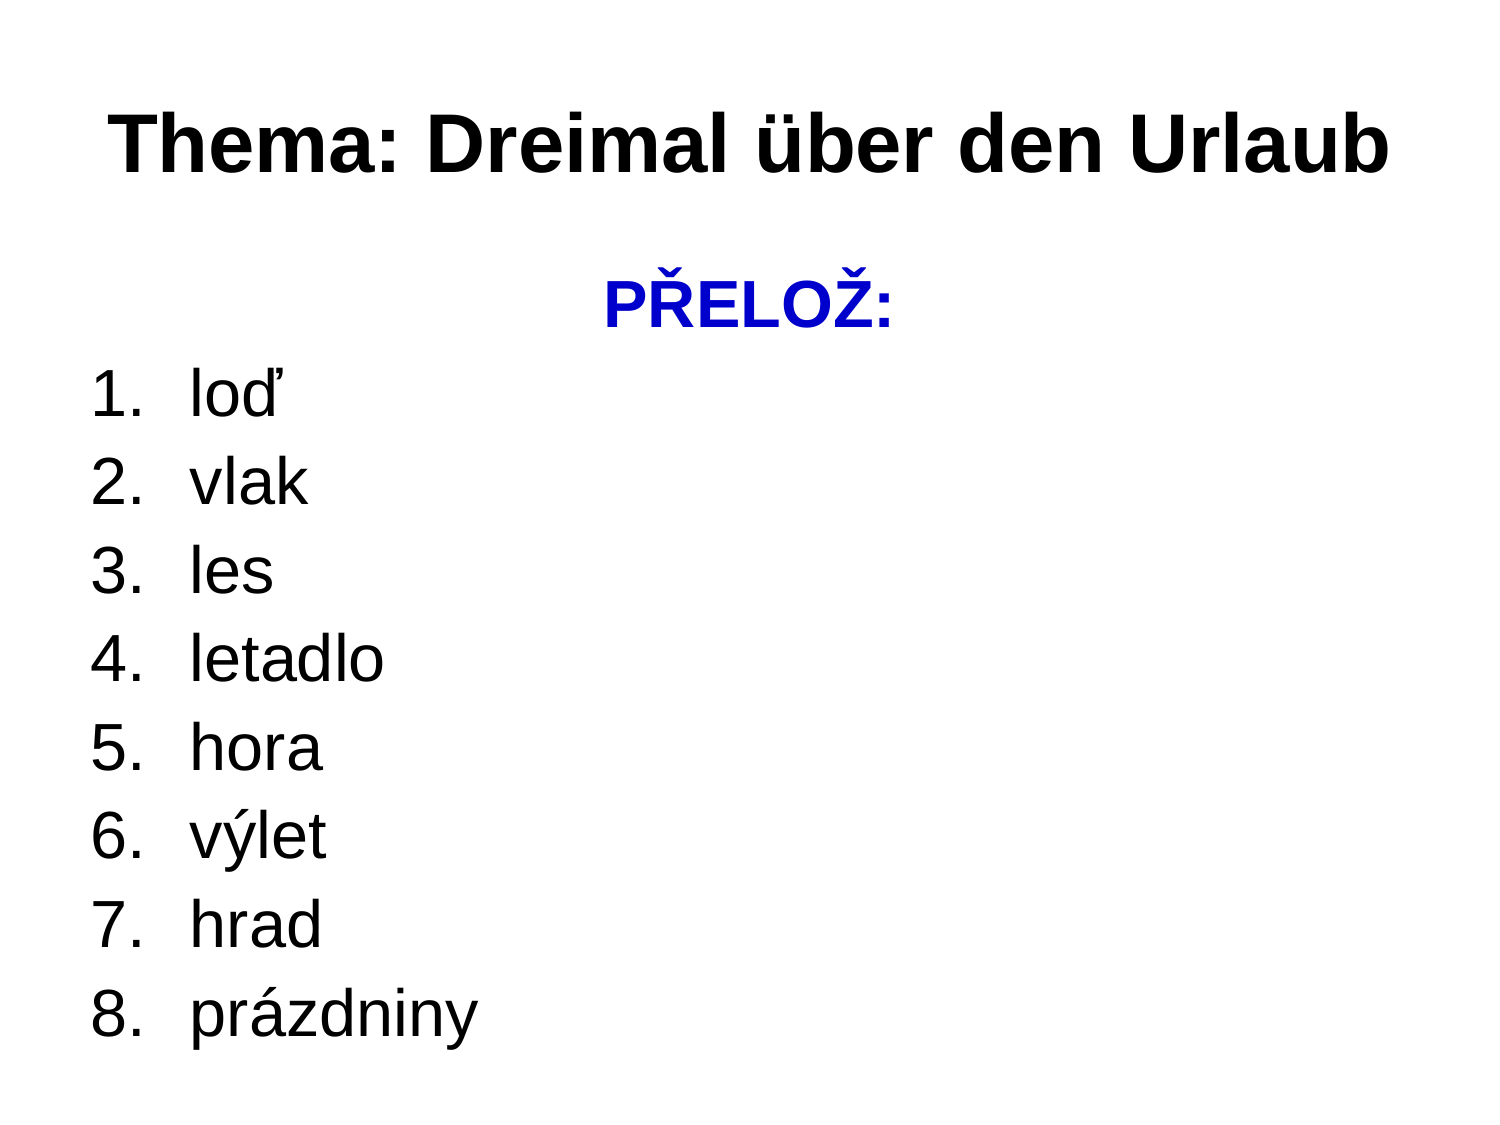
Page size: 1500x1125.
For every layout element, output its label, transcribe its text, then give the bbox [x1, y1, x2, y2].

list PŘELOŽ: loď vlak les letadlo hora výlet hrad prázdniny [75, 262, 1426, 1071]
title Thema: Dreimal über den Urlaub [75, 45, 1426, 233]
